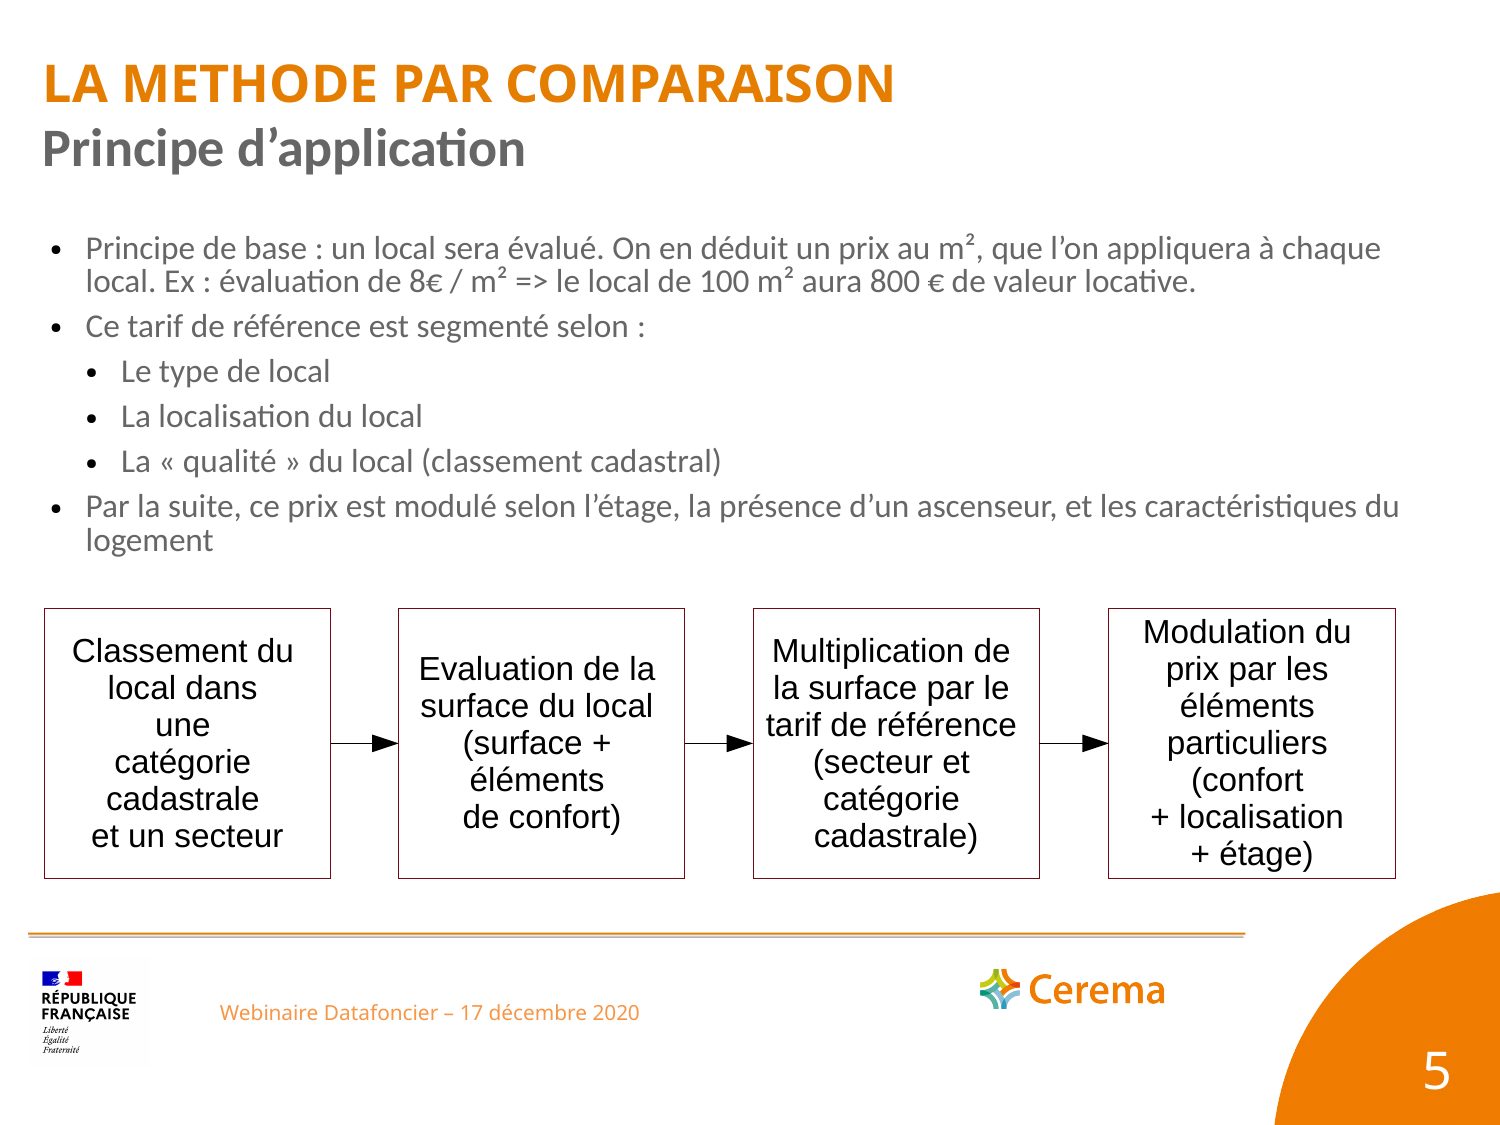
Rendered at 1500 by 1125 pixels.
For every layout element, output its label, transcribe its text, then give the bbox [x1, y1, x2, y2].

picture [960, 954, 1189, 1029]
text_box <numéro> [1407, 1029, 1456, 1116]
text_box La methode par comparaison [28, 6, 1470, 158]
picture [28, 957, 150, 1068]
text_box Classement du local dans une catégorie cadastrale et un secteur [44, 608, 331, 879]
text_box Principe d’application [28, 118, 1458, 188]
text_box Evaluation de la surface du local (surface + éléments de confort) [398, 608, 685, 879]
text_box Multiplication de la surface par le tarif de référence (secteur et catégorie cadastrale) [753, 608, 1040, 879]
text_box Webinaire Datafoncier – 17 décembre 2020 [212, 992, 787, 1032]
text_box Principe de base : un local sera évalué. On en déduit un prix au m², que l’on appliquera à chaque local. Ex : évaluation de 8€ / m² => le local de 100 m² aura 800 € de valeur locative. Ce tarif de référence est segmenté selon : Le type de local La localisation du local La « qualité » du local (classement cadastral) Par la suite, ce prix est modulé selon l’étage, la présence d’un ascenseur, et les caractéristiques du logement [35, 193, 1430, 792]
text_box Modulation du prix par les éléments particuliers (confort + localisation + étage) [1108, 608, 1396, 879]
picture [1272, 891, 1500, 1125]
